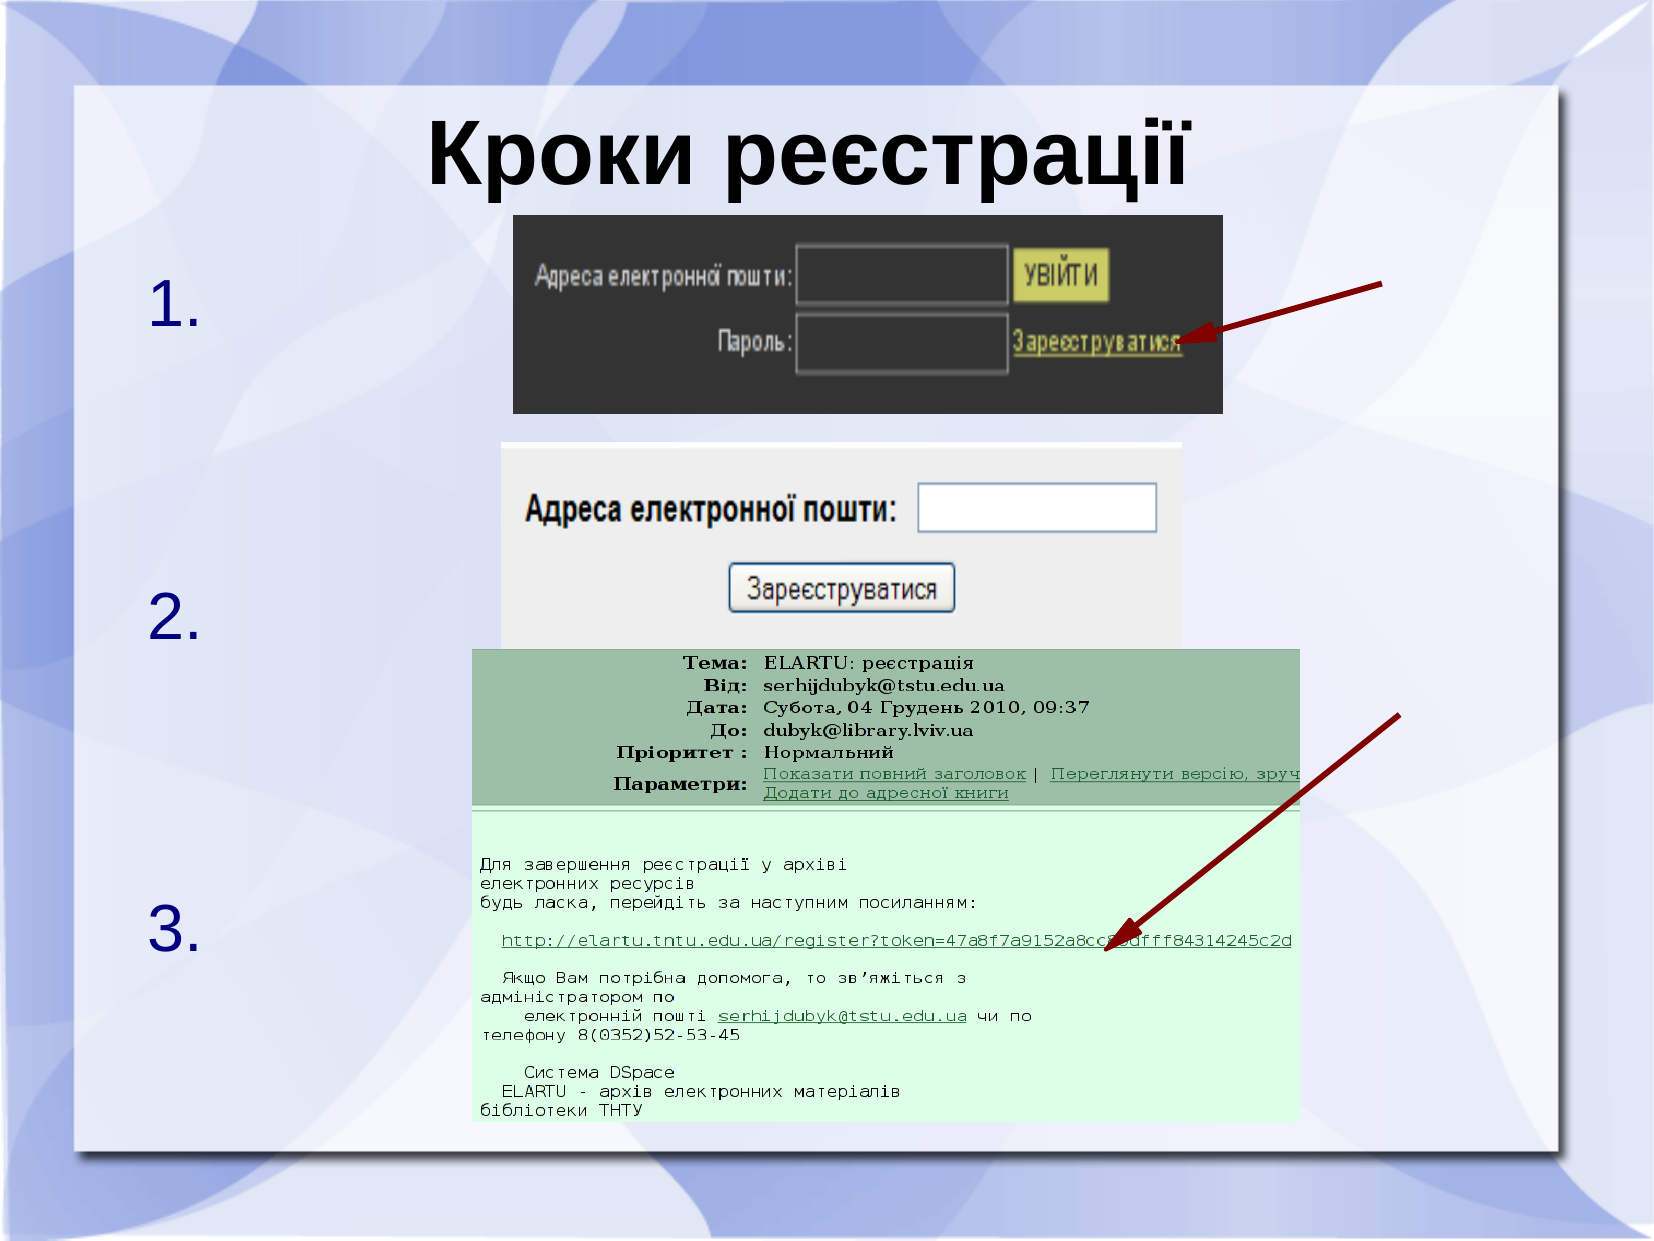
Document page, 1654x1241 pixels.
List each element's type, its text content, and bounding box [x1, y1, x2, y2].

picture [0, 0, 1654, 1241]
title Кроки реєстрації [82, 98, 1536, 207]
list 1. 2. 3. [129, 265, 1489, 1227]
